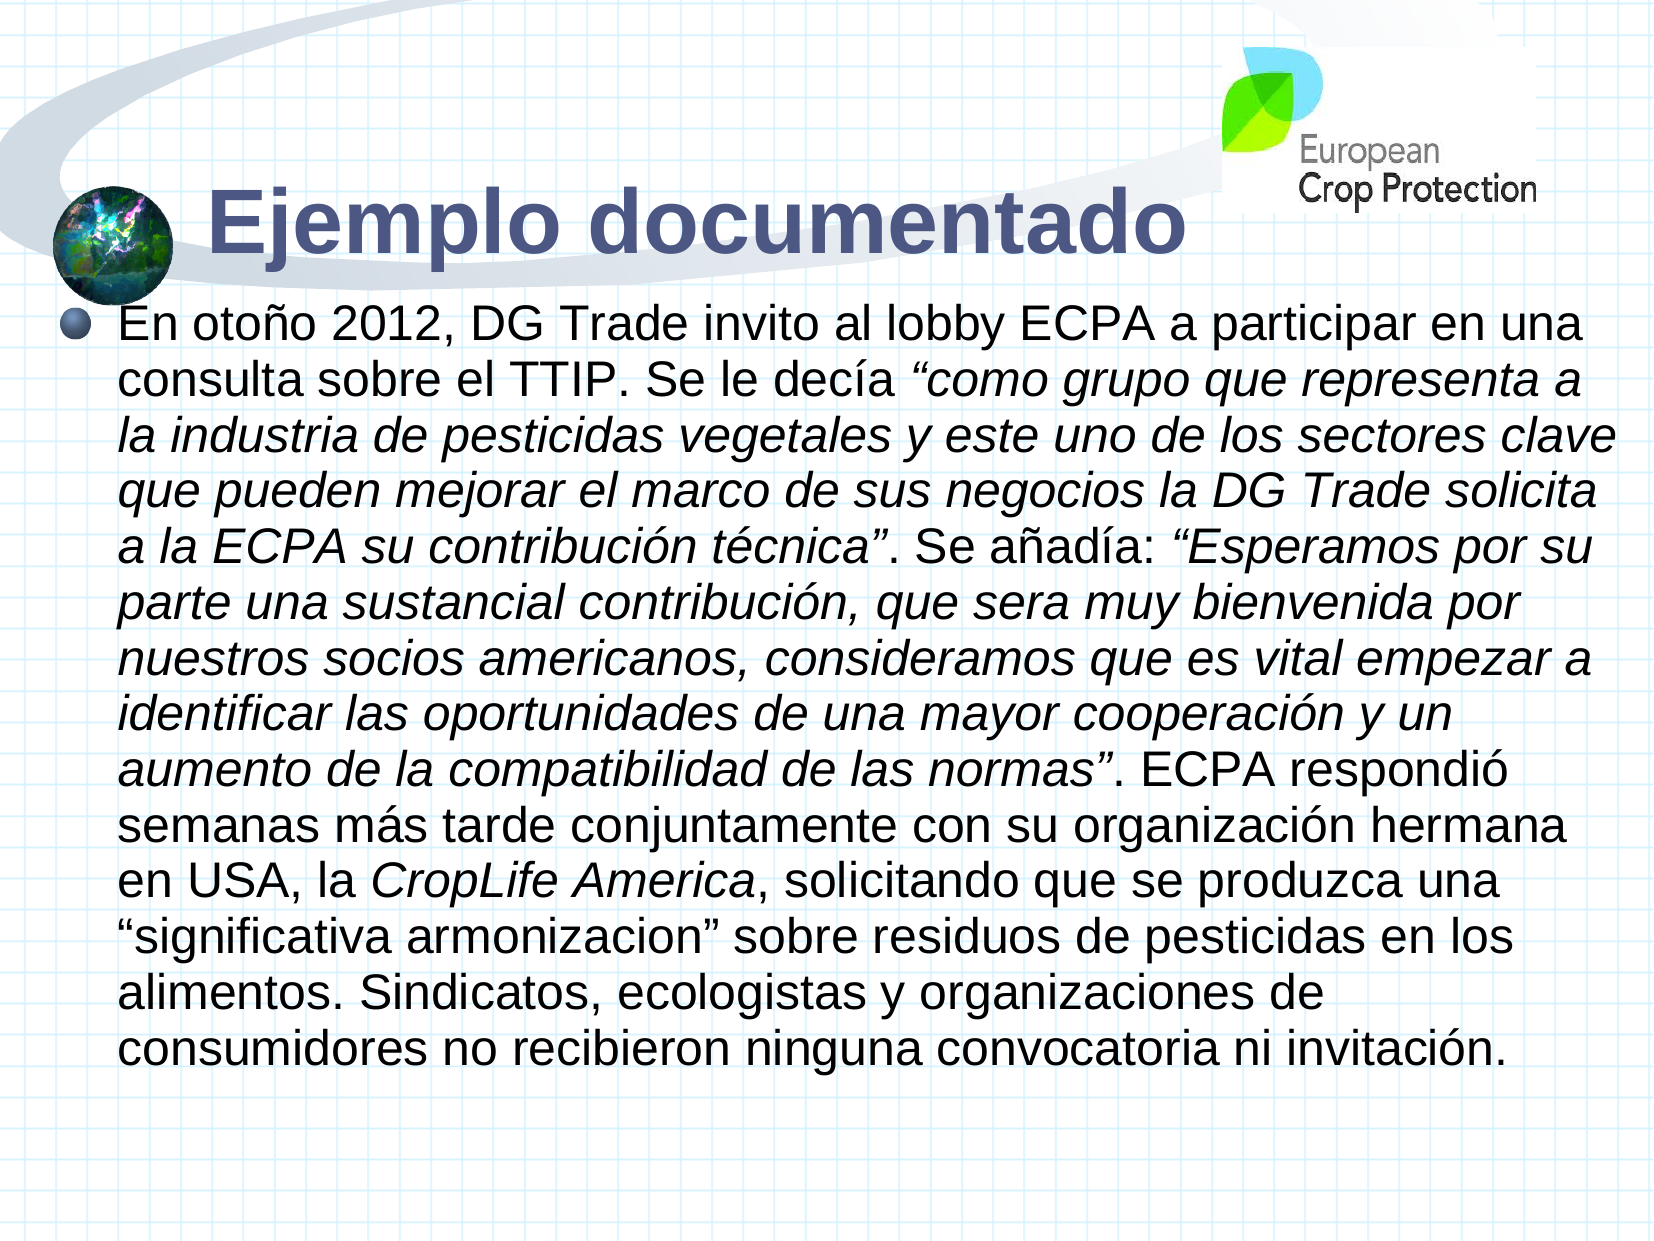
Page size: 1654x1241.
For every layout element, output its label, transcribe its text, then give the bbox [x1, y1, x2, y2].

list En otoño 2012, DG Trade invito al lobby ECPA a participar en una consulta sobre el TTIP. Se le decía “como grupo que representa a la industria de pesticidas vegetales y este uno de los sectores clave que pueden mejorar el marco de sus negocios la DG Trade solicita a la ECPA su contribución técnica”. Se añadía: “Esperamos por su parte una sustancial contribución, que sera muy bienvenida por nuestros socios americanos, consideramos que es vital empezar a identificar las oportunidades de una mayor cooperación y un aumento de la compatibilidad de las normas”. ECPA respondió semanas más tarde conjuntamente con su organización hermana en USA, la CropLife America, solicitando que se produzca una “significativa armonizacion” sobre residuos de pesticidas en los alimentos. Sindicatos, ecologistas y organizaciones de consumidores no recibieron ninguna convocatoria ni invitación. [47, 295, 1619, 1182]
picture [0, 0, 1654, 1241]
title Ejemplo documentado [205, 170, 1576, 274]
picture [0, 0, 385, 140]
